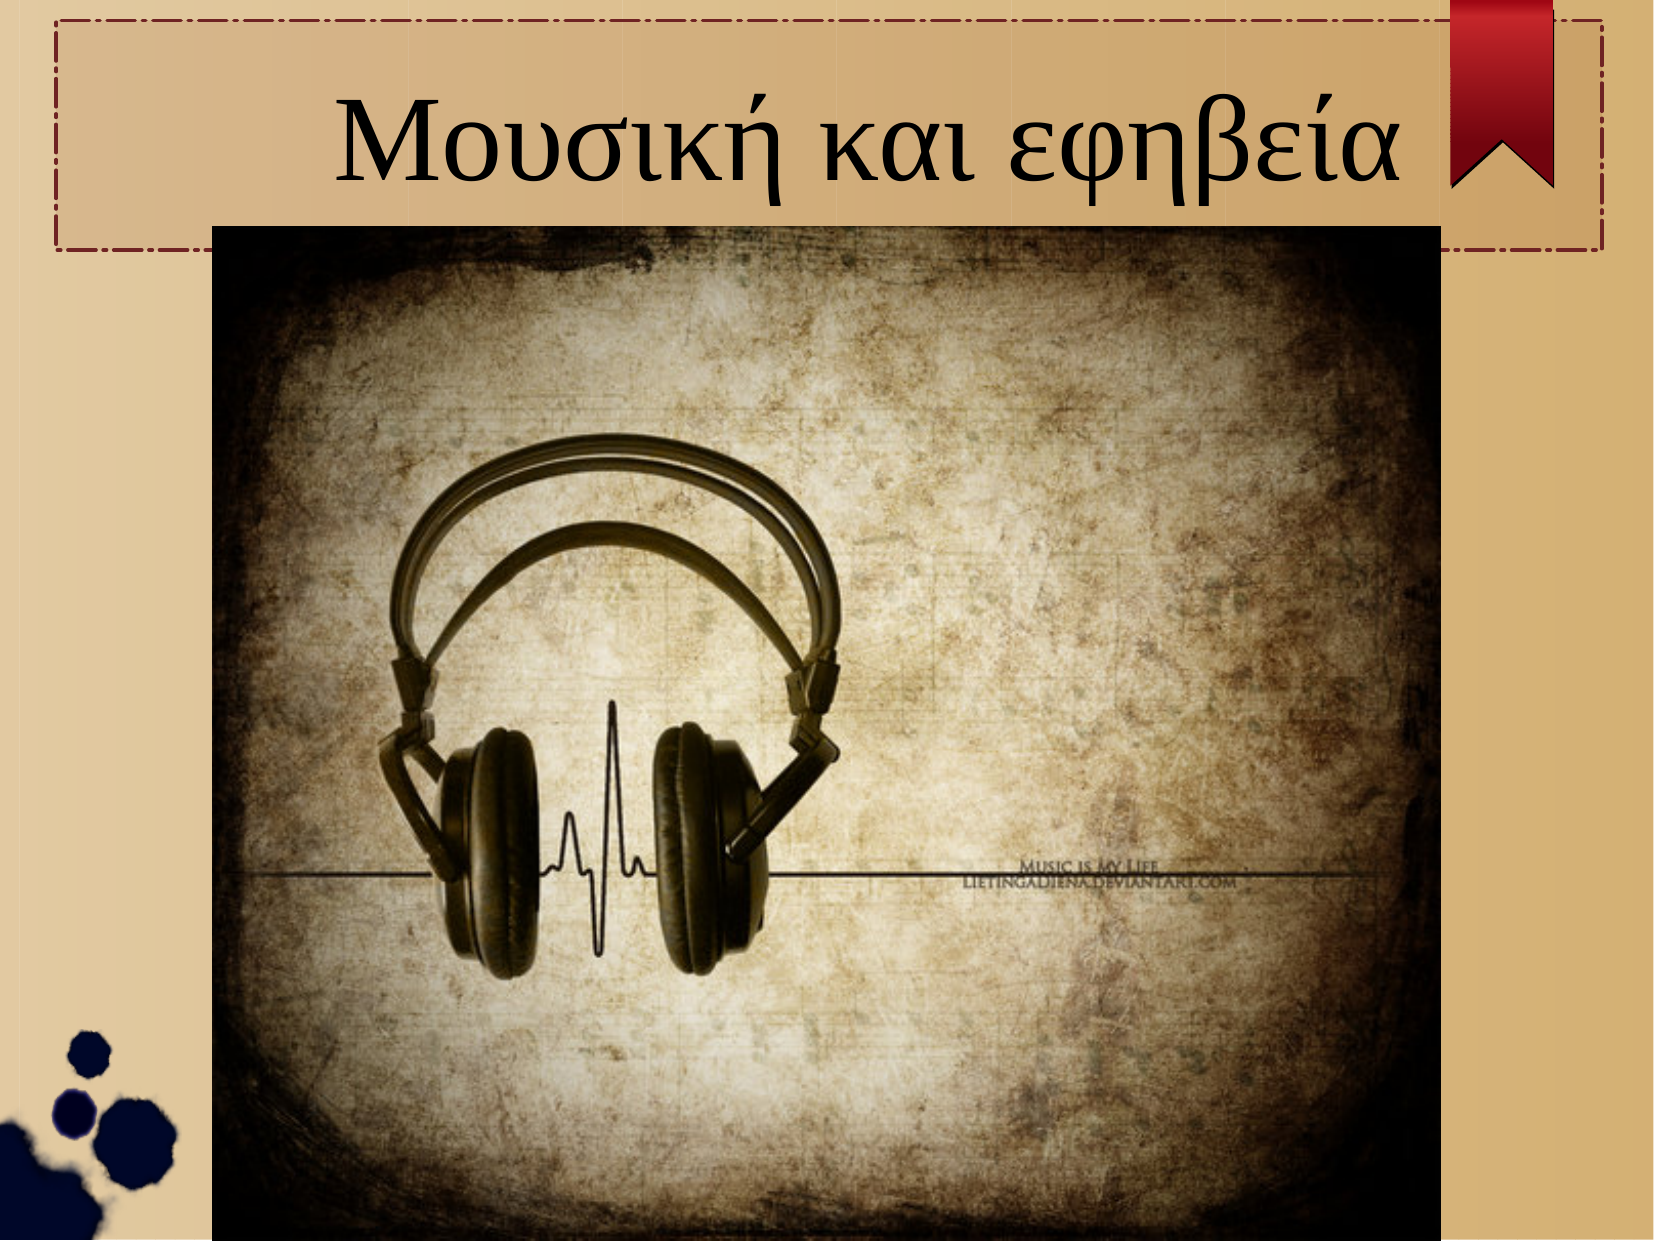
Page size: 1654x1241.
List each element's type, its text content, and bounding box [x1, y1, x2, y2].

picture [212, 226, 1441, 1241]
title Μουσική και εφηβεία [94, 35, 1583, 243]
